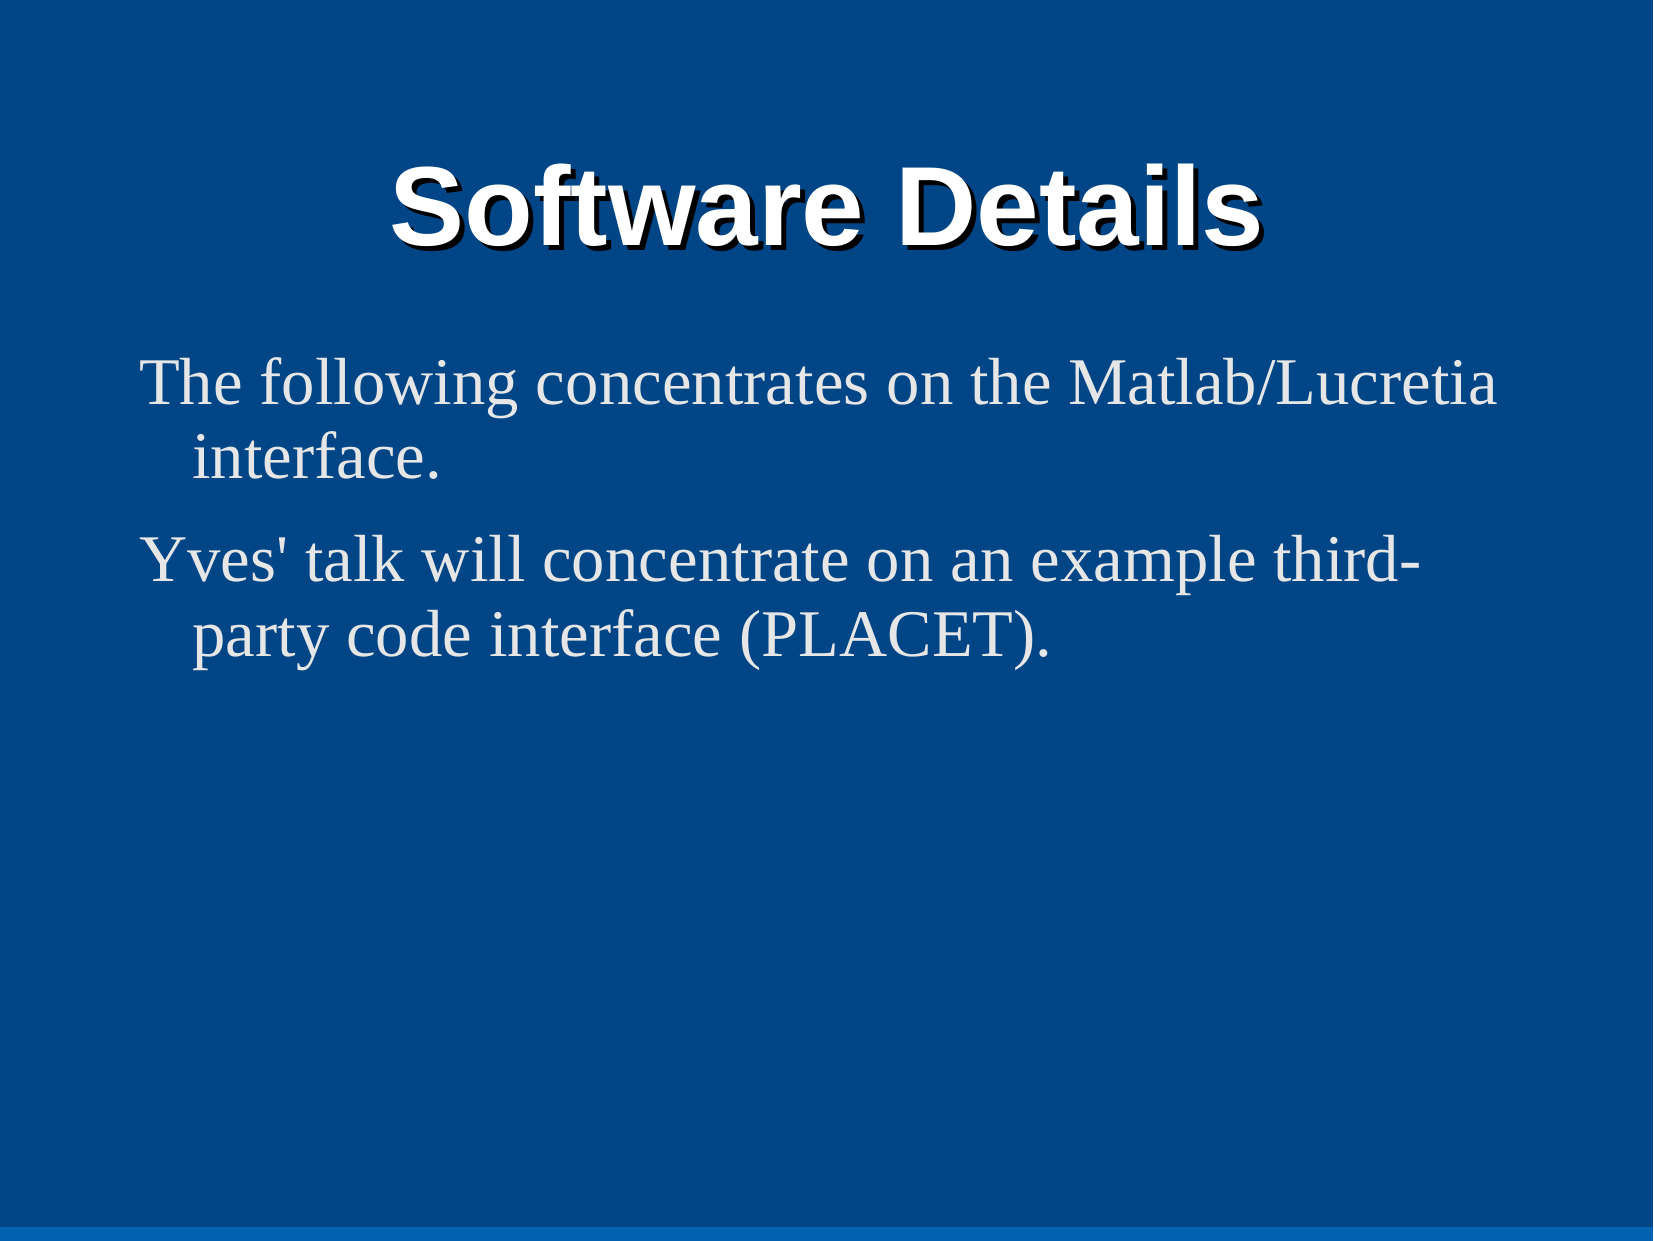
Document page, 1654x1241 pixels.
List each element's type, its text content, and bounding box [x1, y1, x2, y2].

title Software Details [121, 102, 1533, 311]
list The following concentrates on the Matlab/Lucretia interface. Yves' talk will concentrate on an example third-party code interface (PLACET). [121, 344, 1533, 1127]
